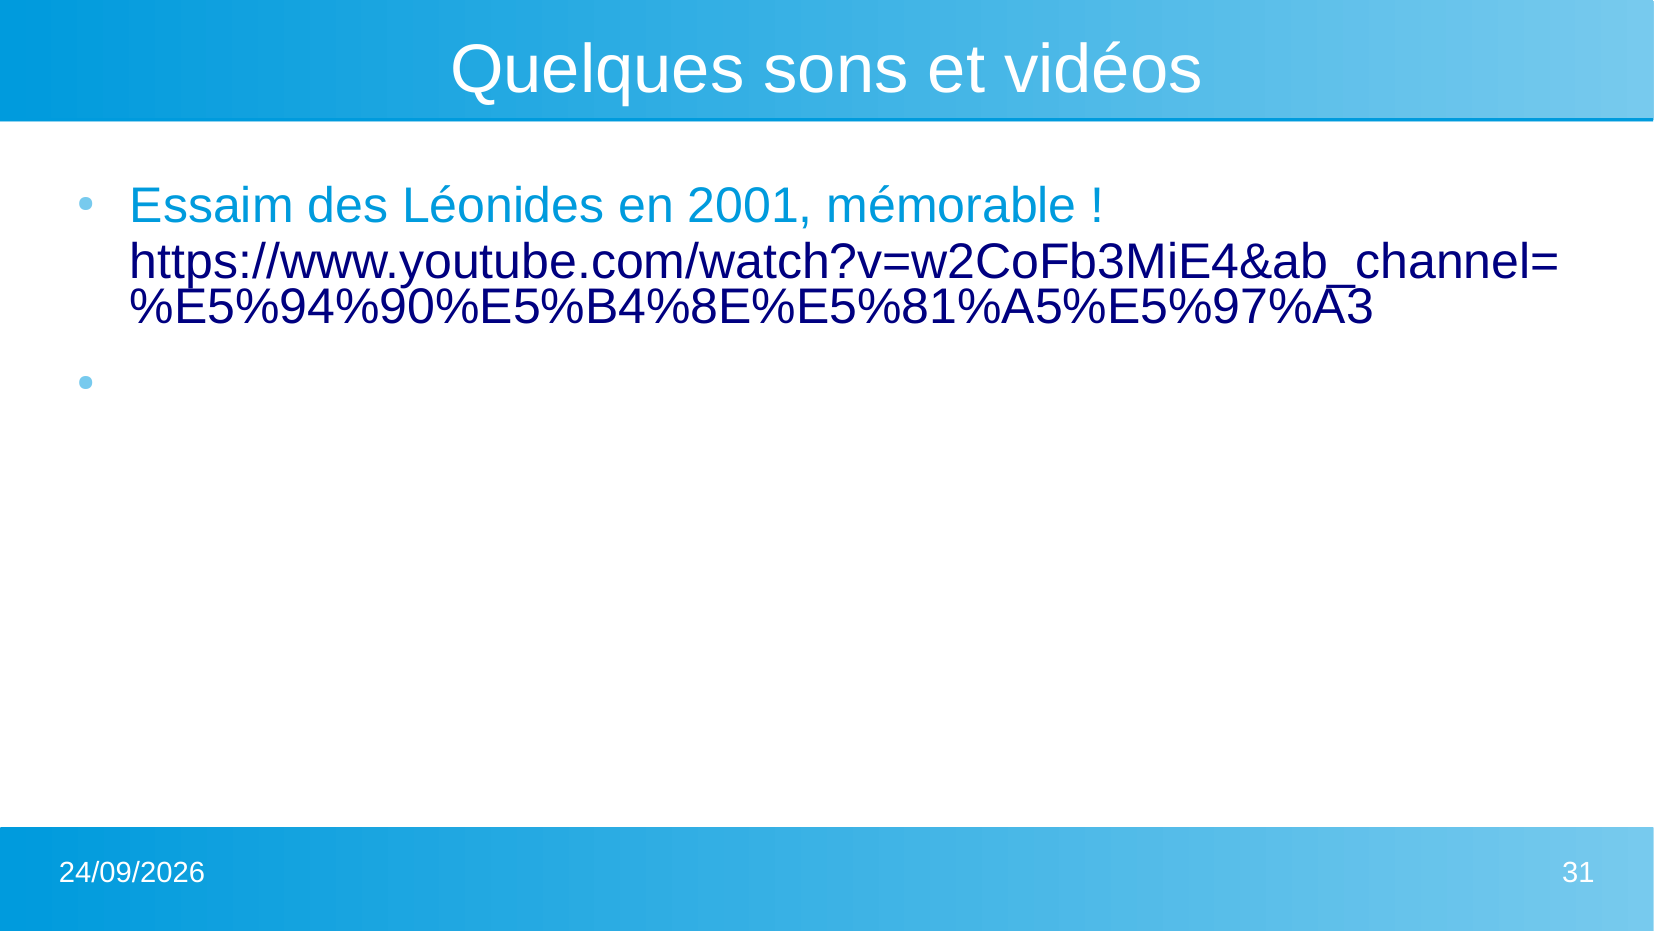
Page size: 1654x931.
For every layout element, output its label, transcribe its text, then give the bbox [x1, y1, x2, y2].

list Essaim des Léonides en 2001, mémorable ! https://www.youtube.com/watch?v=w2CoFb3MiE4&ab_channel=%E5%94%90%E5%B4%8E%E5%81%A5%E5%97%A3 [59, 177, 1595, 768]
title Quelques sons et vidéos [59, 29, 1595, 108]
